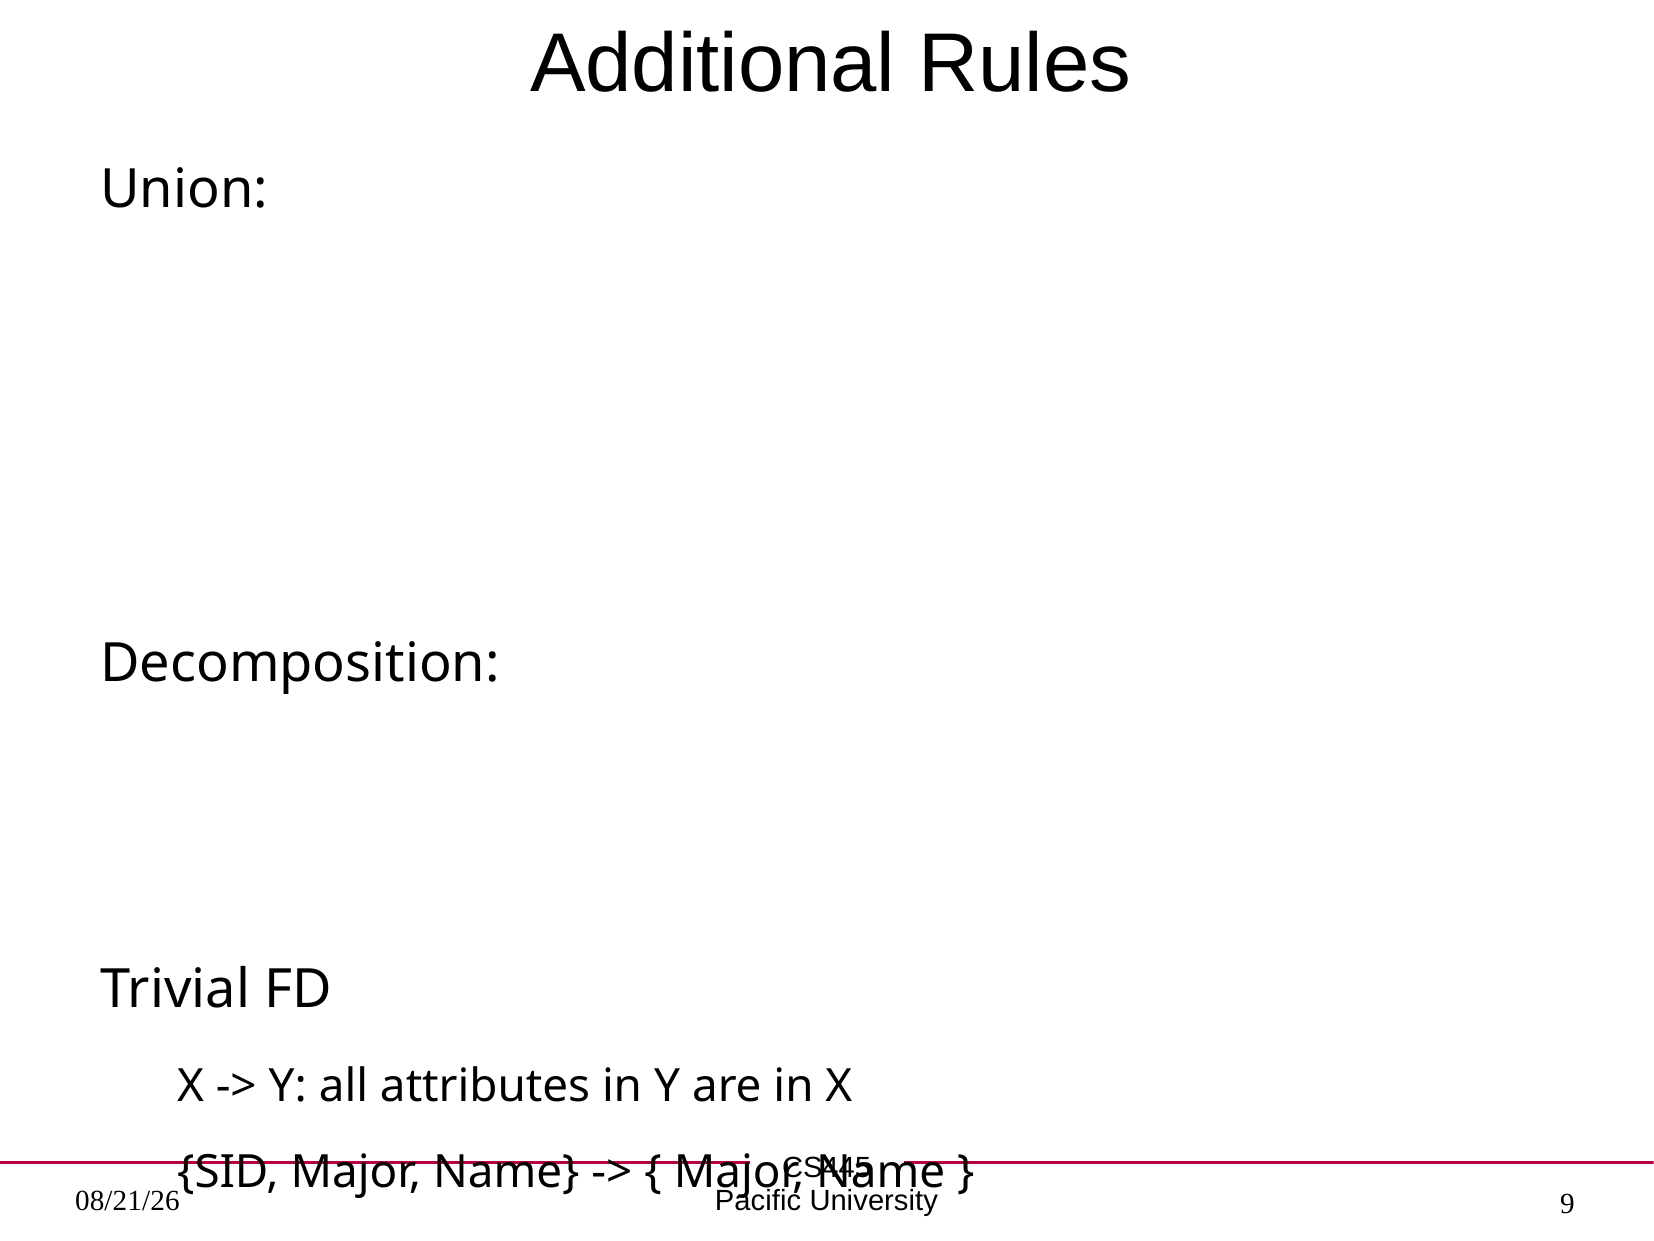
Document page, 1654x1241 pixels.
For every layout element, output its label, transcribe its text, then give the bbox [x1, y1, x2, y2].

title Additional Rules [86, 15, 1576, 109]
list Union: Decomposition: Trivial FD X -> Y: all attributes in Y are in X {SID, Major, Name} -> { Major, Name } [82, 150, 1571, 1111]
